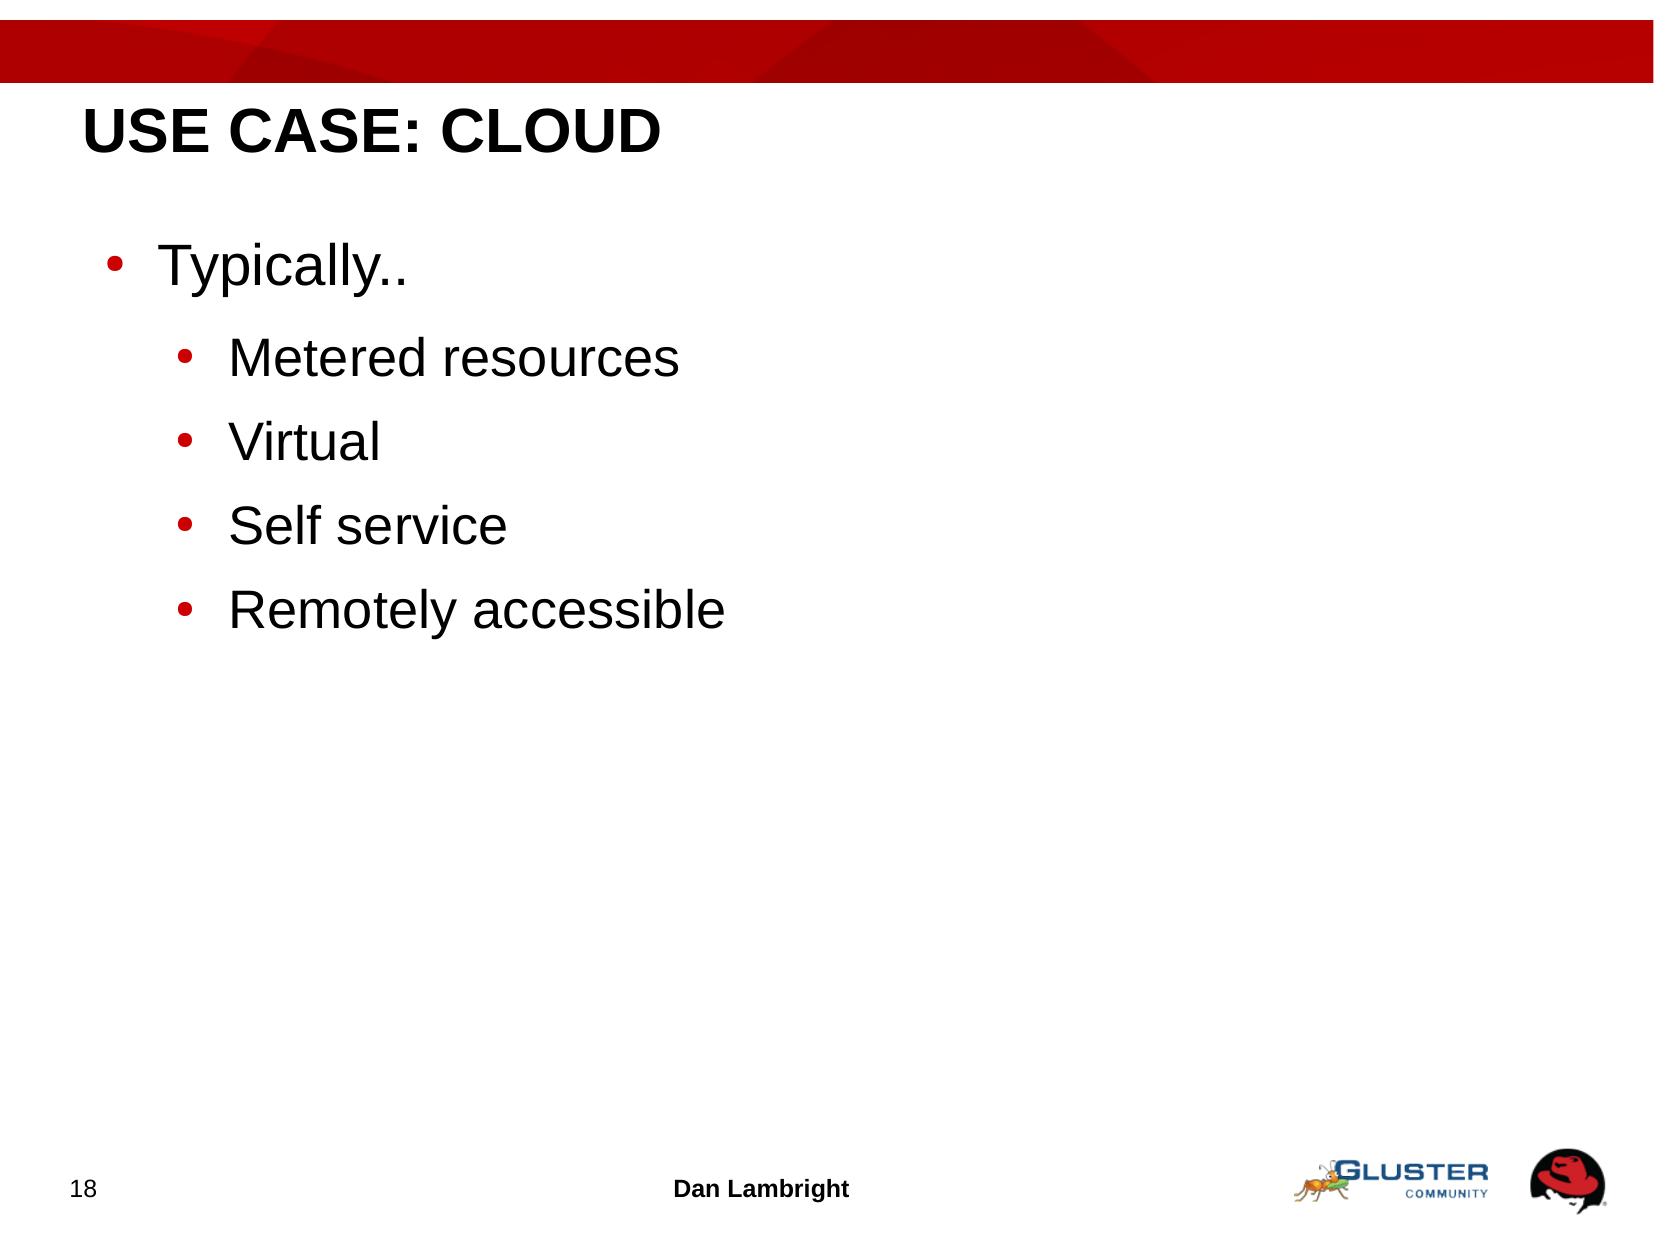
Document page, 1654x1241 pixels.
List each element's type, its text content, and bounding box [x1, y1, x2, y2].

title USE CASE: CLOUD [82, 37, 1571, 226]
picture [1294, 1158, 1488, 1203]
picture [0, 20, 1654, 83]
list Typically.. Metered resources Virtual Self service Remotely accessible [86, 232, 1576, 1027]
picture [1529, 1146, 1613, 1224]
